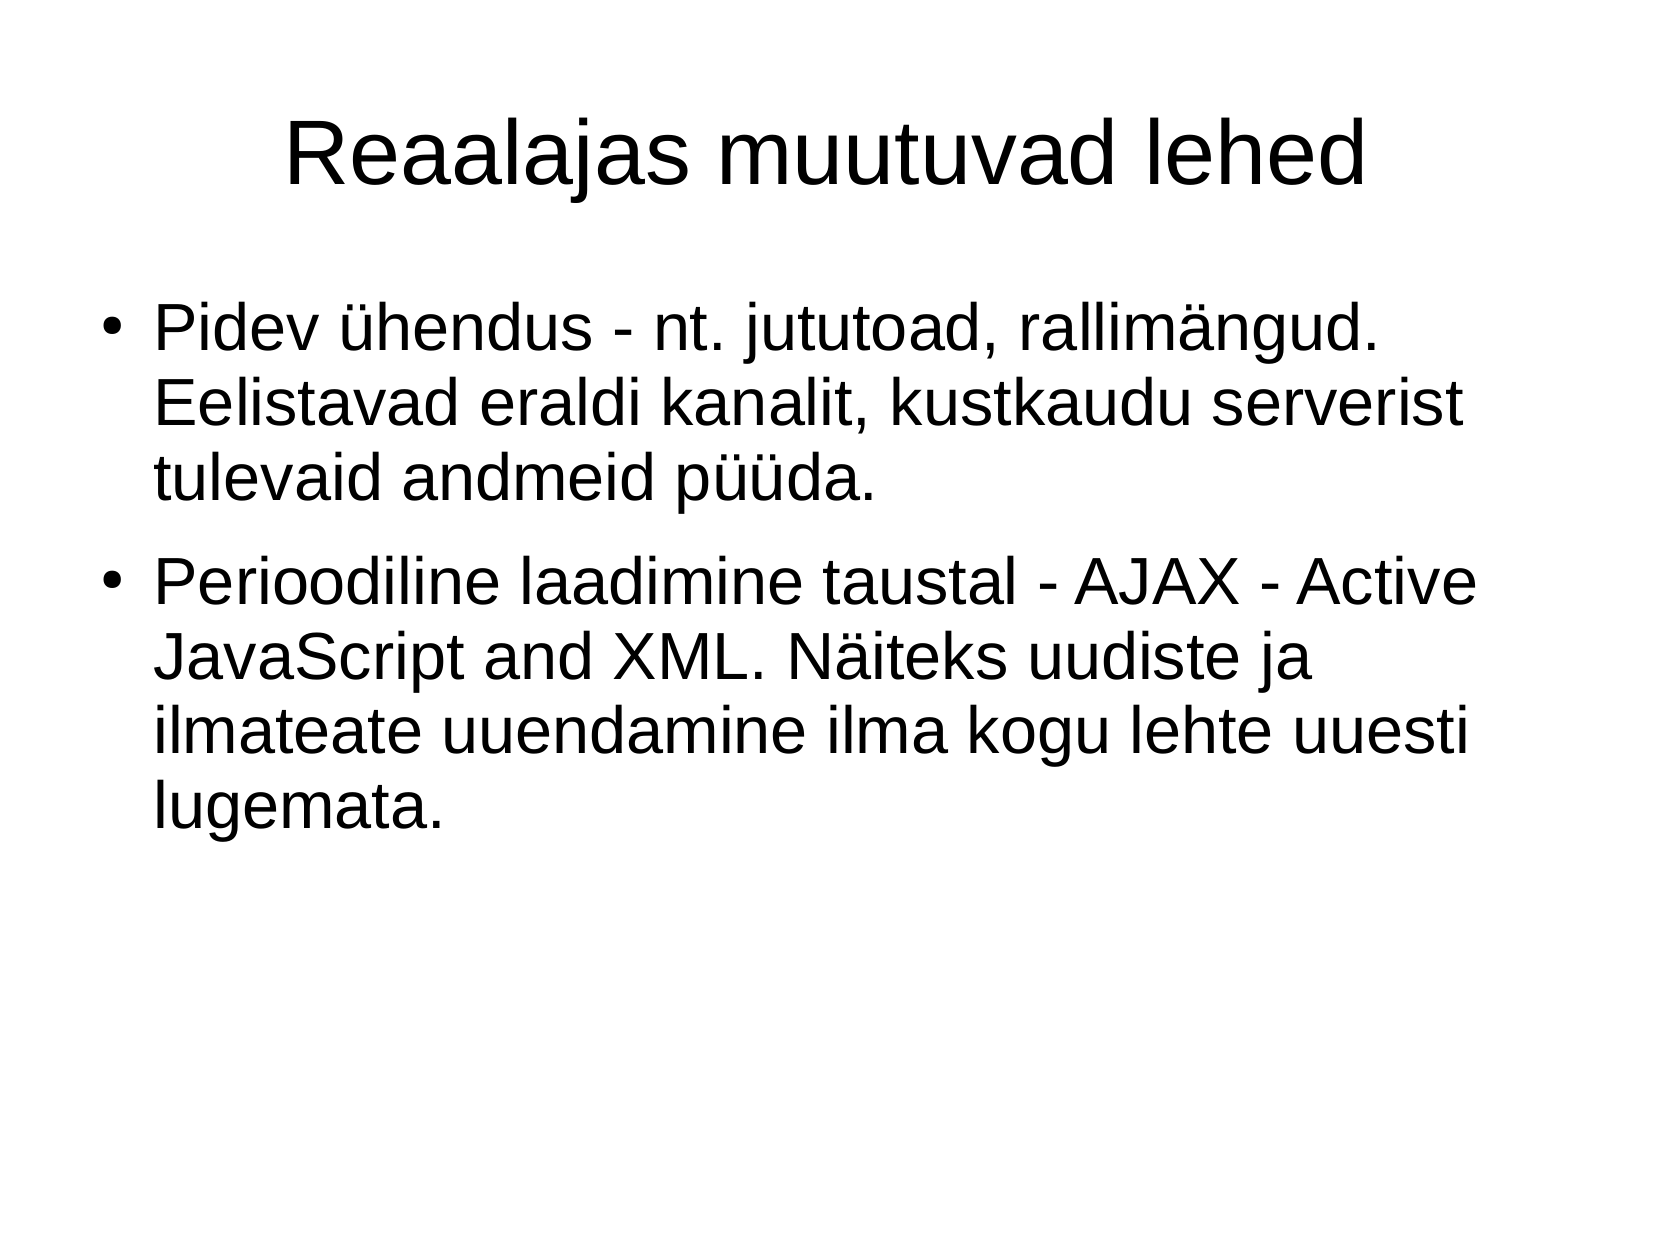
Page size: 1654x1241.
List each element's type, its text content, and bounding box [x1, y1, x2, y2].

title Reaalajas muutuvad lehed [82, 56, 1571, 250]
list Pidev ühendus - nt. jututoad, rallimängud. Eelistavad eraldi kanalit, kustkaudu serverist tulevaid andmeid püüda. Perioodiline laadimine taustal - AJAX - Active JavaScript and XML. Näiteks uudiste ja ilmateate uuendamine ilma kogu lehte uuesti lugemata. [82, 290, 1571, 1094]
